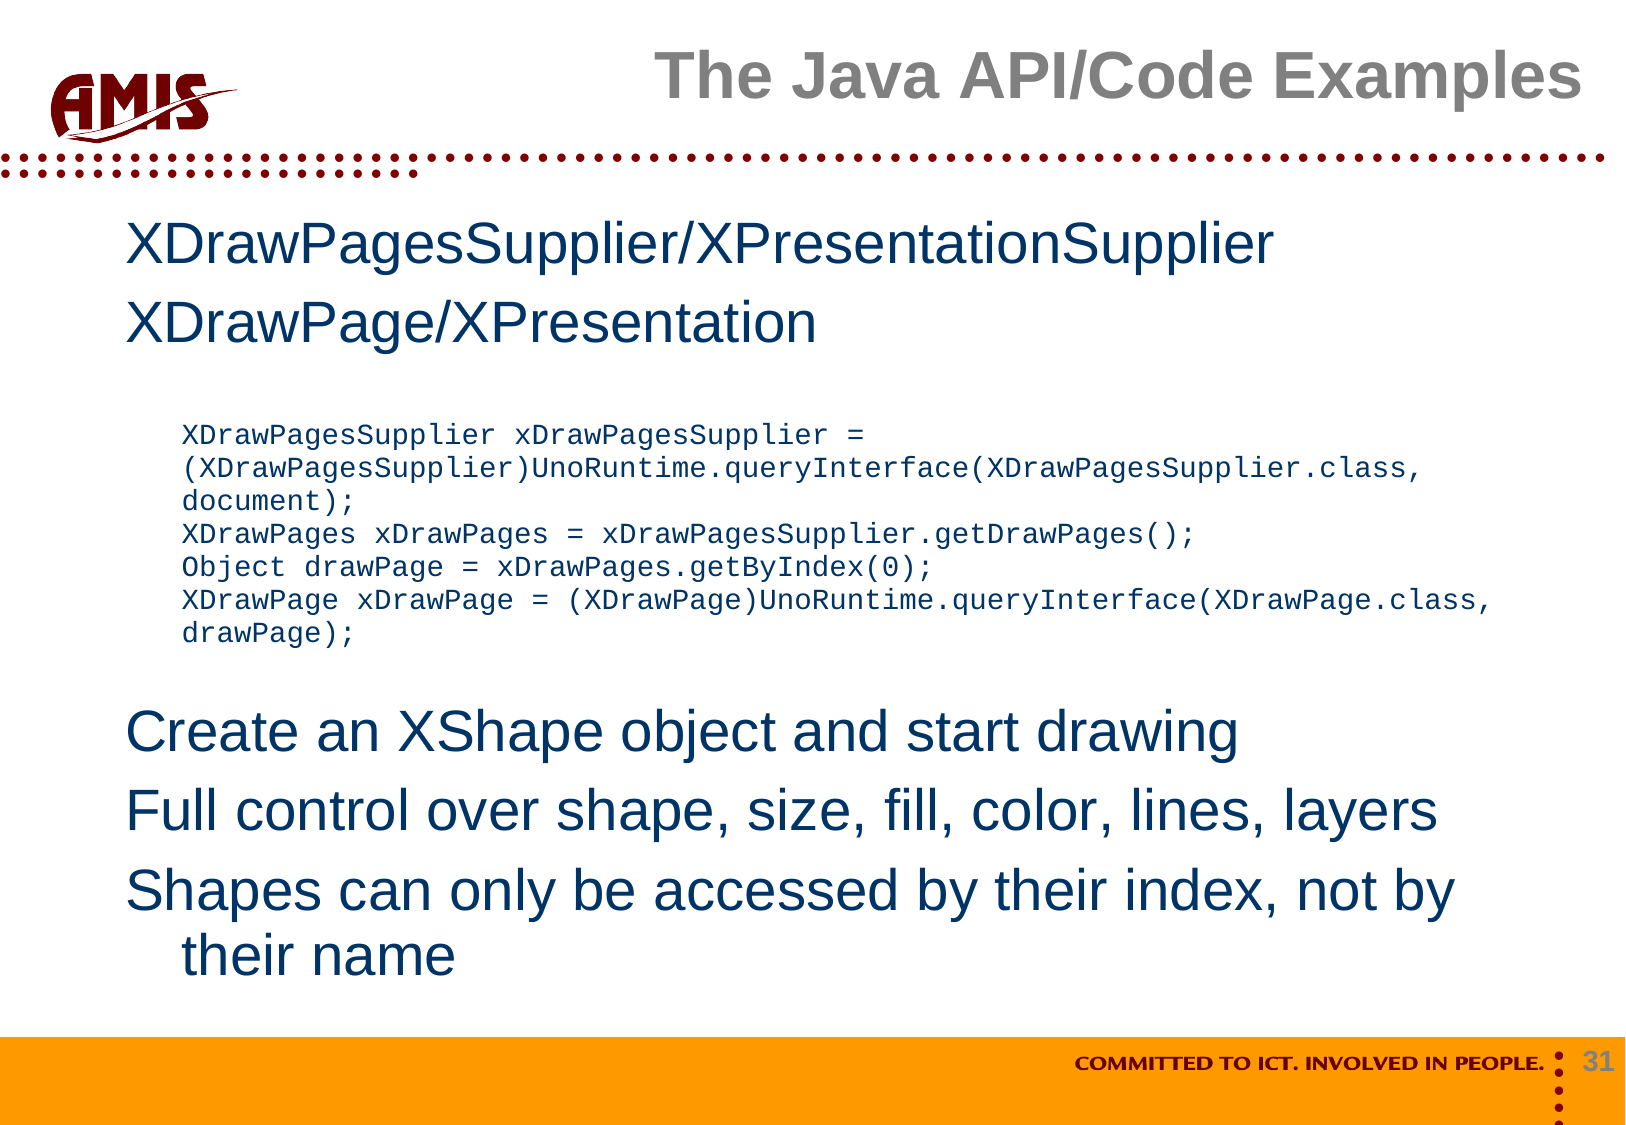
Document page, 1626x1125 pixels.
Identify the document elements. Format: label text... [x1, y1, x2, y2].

list XDrawPagesSupplier/XPresentationSupplier XDrawPage/XPresentation XDrawPagesSupplier xDrawPagesSupplier = (XDrawPagesSupplier)UnoRuntime.queryInterface(XDrawPagesSupplier.class, document); XDrawPages xDrawPages = xDrawPagesSupplier.getDrawPages(); Object drawPage = xDrawPages.getByIndex(0); XDrawPage xDrawPage = (XDrawPage)UnoRuntime.queryInterface(XDrawPage.class, drawPage); Create an XShape object and start drawing Full control over shape, size, fill, color, lines, layers Shapes can only be accessed by their index, not by their name [124, 210, 1500, 1061]
picture [50, 73, 238, 144]
picture [1074, 1055, 1544, 1071]
title The Java API/Code Examples [262, 27, 1585, 123]
